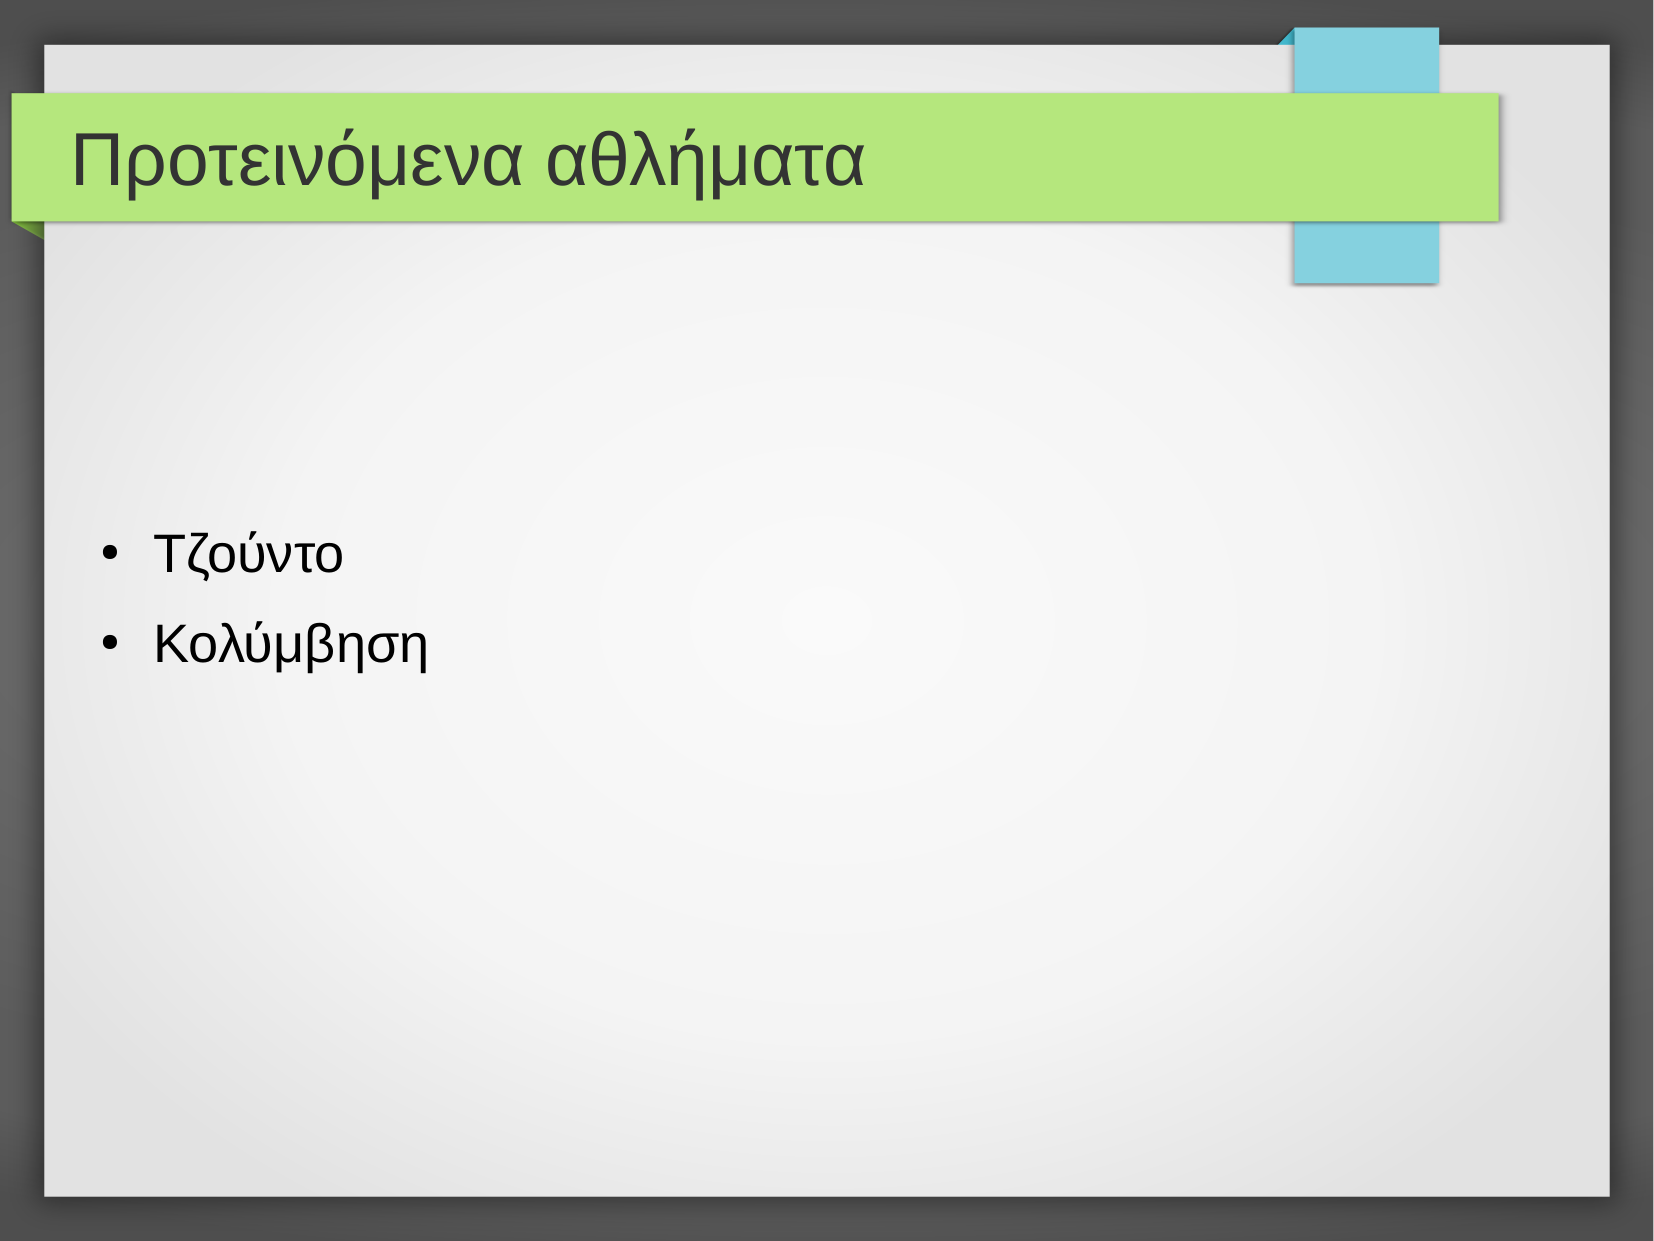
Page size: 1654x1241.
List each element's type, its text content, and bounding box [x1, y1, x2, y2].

list Τζούντο Κολύμβηση [82, 343, 1538, 1063]
picture [0, 0, 1654, 1241]
title Προτεινόμενα αθλήματα [70, 106, 1229, 213]
